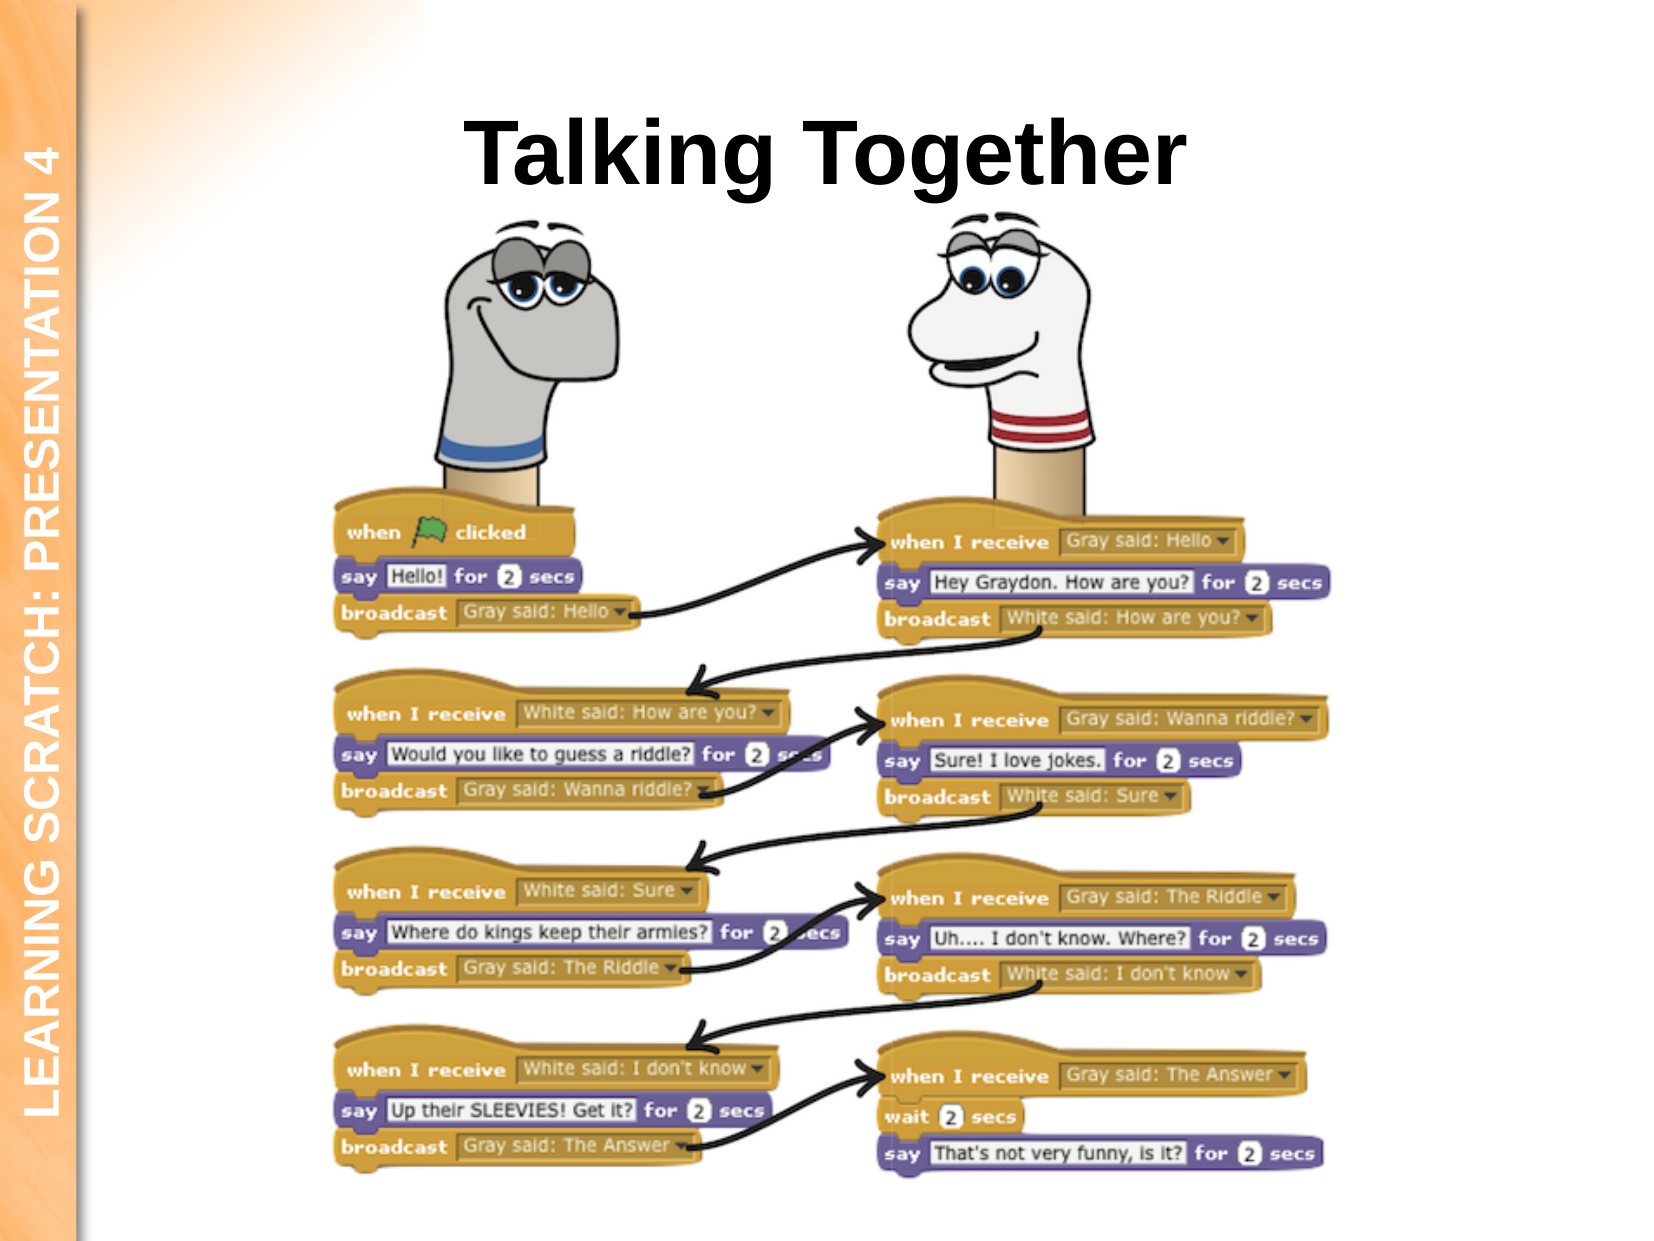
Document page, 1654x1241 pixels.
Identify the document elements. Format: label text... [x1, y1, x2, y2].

title Talking Together [82, 56, 1571, 250]
picture [0, 0, 1370, 1241]
